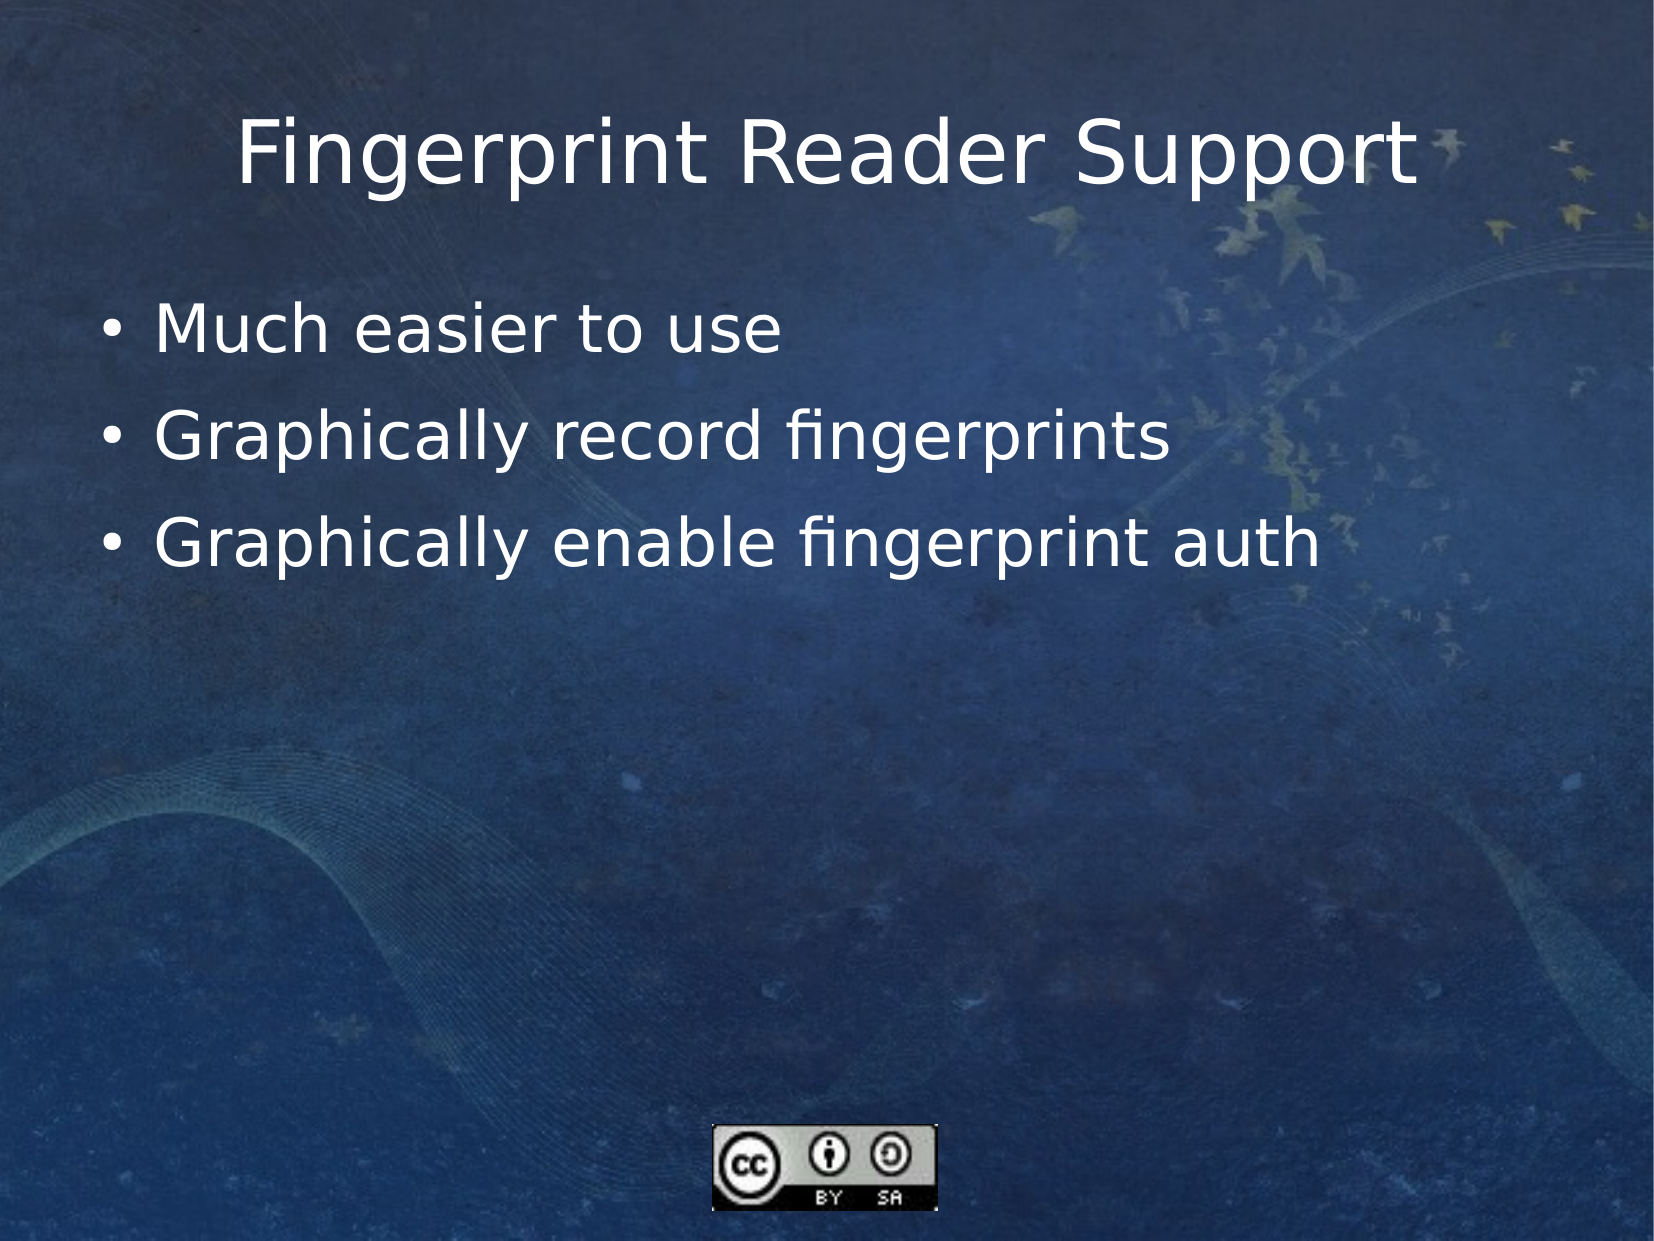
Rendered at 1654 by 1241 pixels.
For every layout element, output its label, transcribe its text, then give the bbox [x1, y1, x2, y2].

picture [0, 0, 1654, 1241]
title Fingerprint Reader Support [82, 56, 1571, 250]
list Much easier to use Graphically record fingerprints Graphically enable fingerprint auth [82, 290, 1571, 1094]
